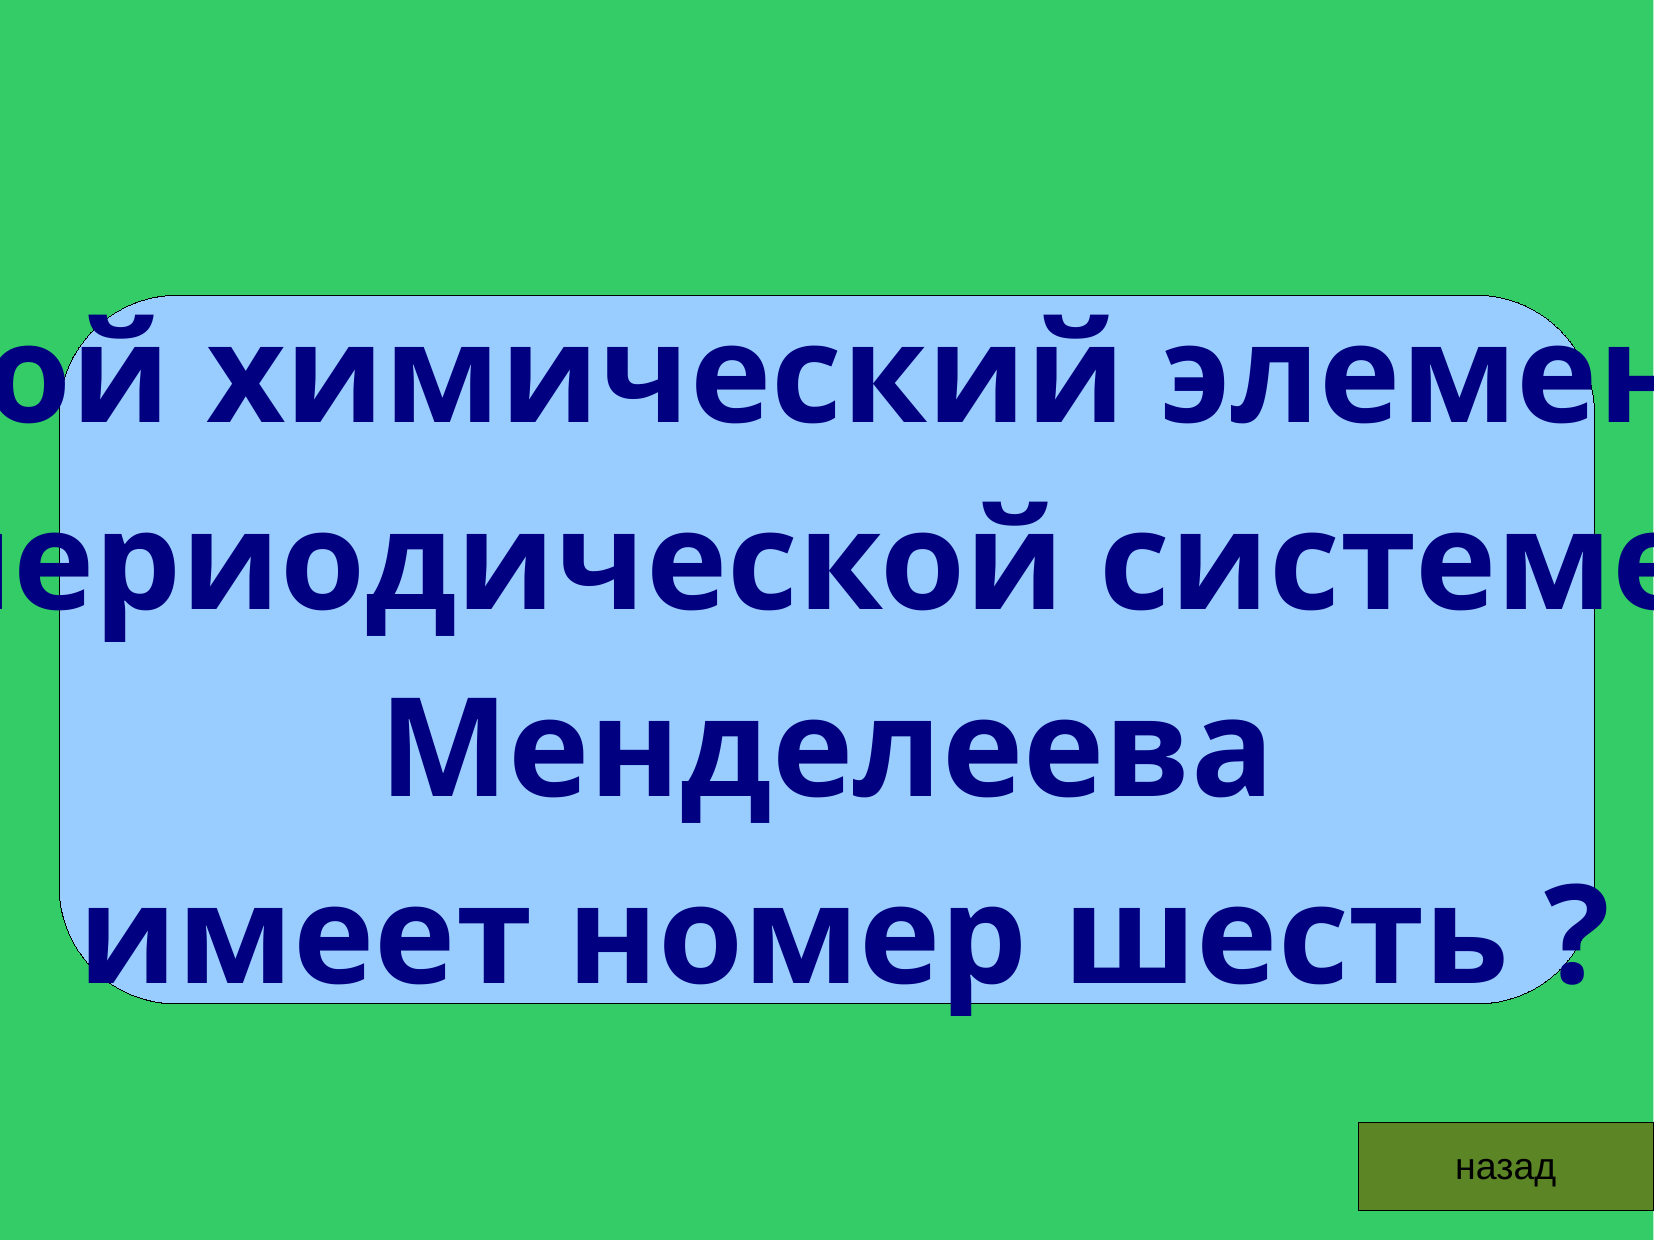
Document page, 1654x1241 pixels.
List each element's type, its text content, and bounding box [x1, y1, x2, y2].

text_box Какой химический элемент в периодической системе Менделеева имеет номер шесть ? [59, 295, 1595, 1004]
text_box назад [1358, 1122, 1654, 1211]
